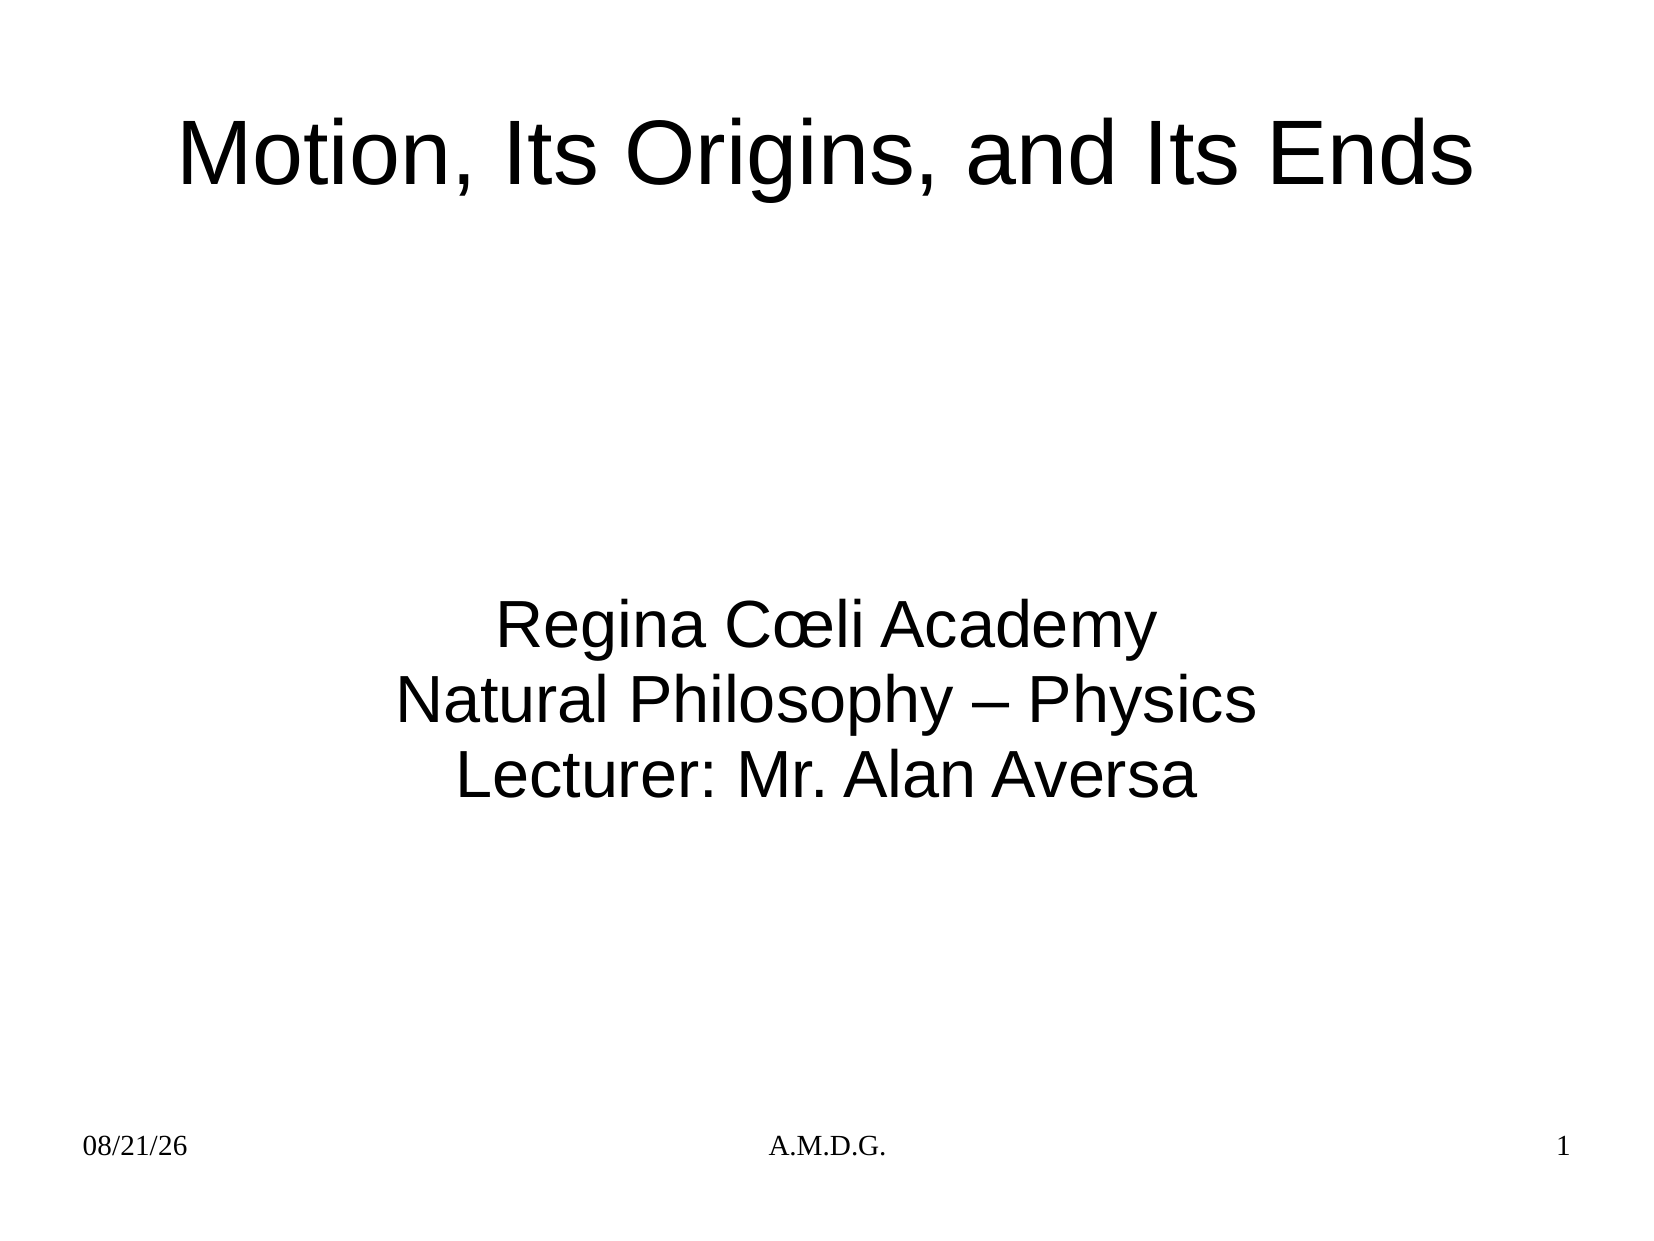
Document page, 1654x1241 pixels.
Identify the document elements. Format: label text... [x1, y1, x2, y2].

subtitle Regina Cœli Academy Natural Philosophy – Physics Lecturer: Mr. Alan Aversa [82, 290, 1571, 1109]
title Motion, Its Origins, and Its Ends [82, 49, 1571, 257]
